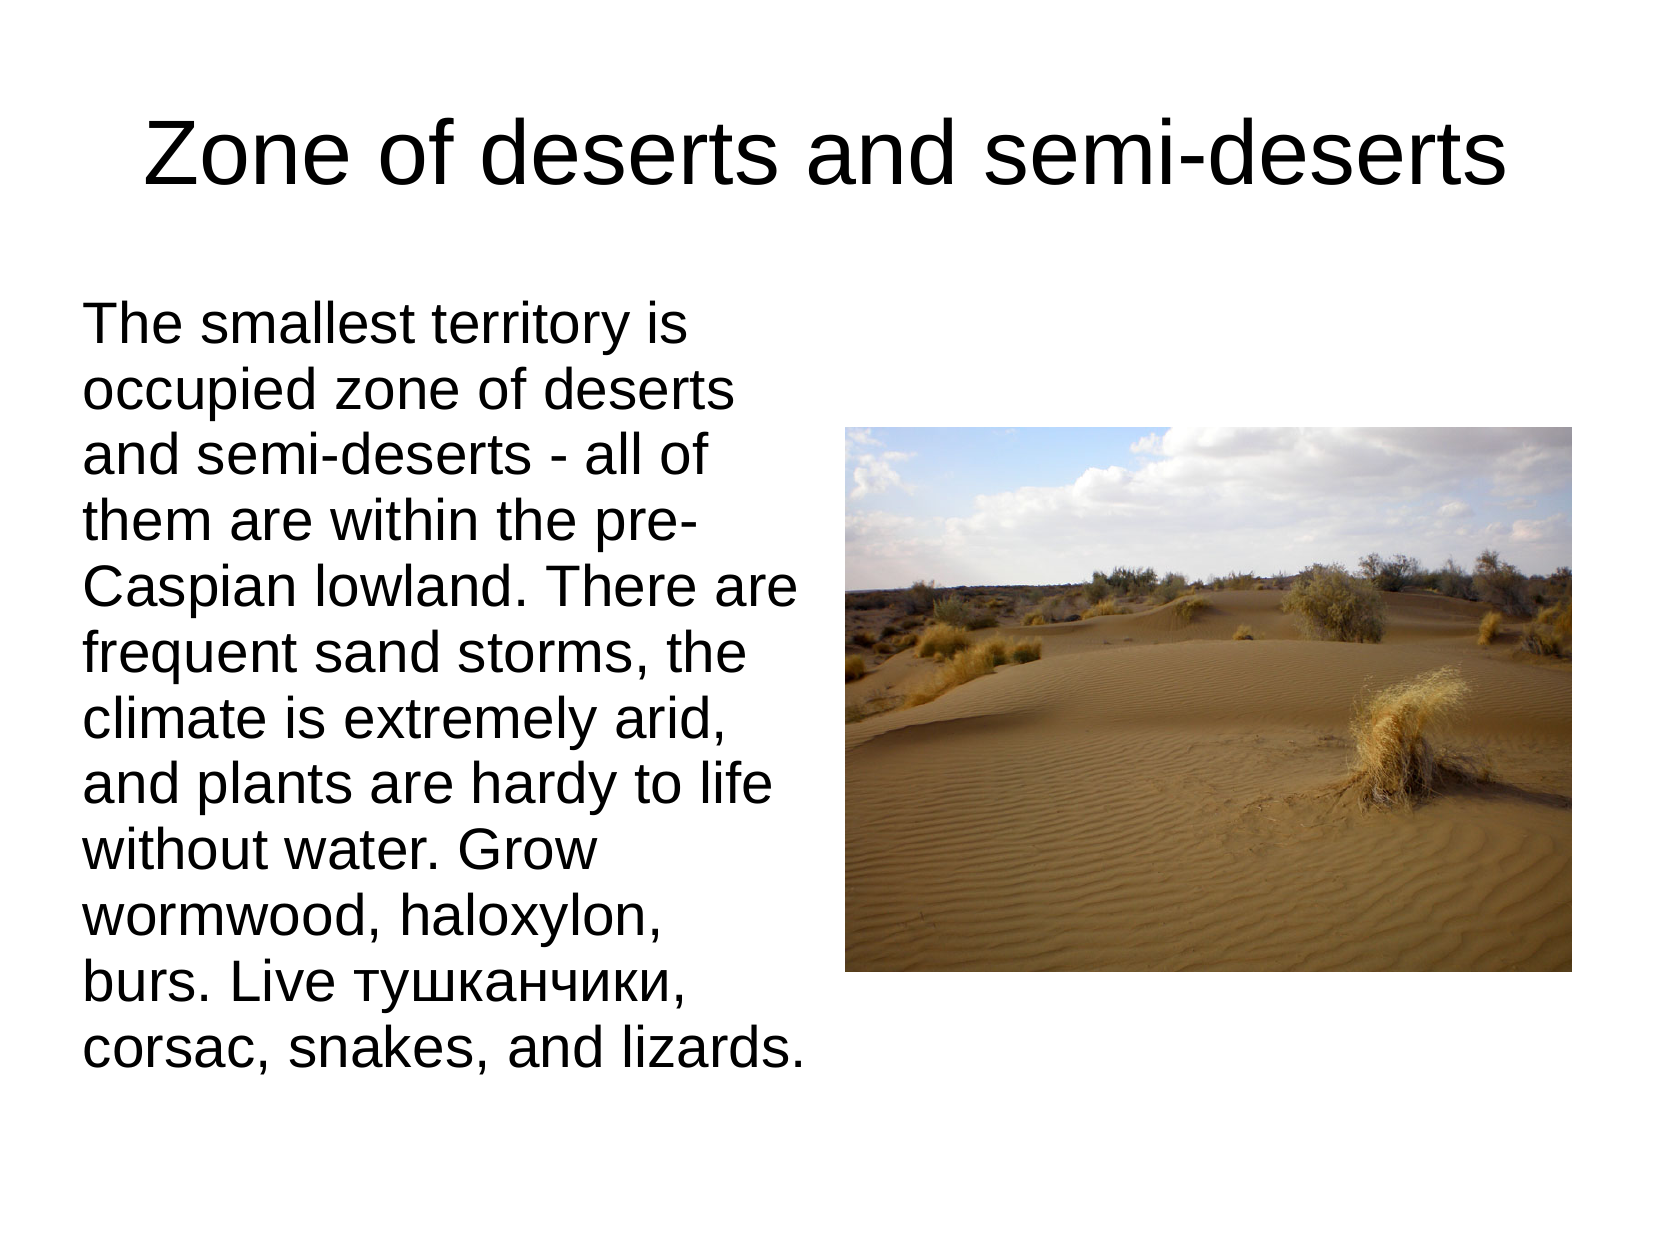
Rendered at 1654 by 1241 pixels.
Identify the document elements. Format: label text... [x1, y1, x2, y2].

title Zone of deserts and semi-deserts [82, 56, 1571, 250]
picture [845, 427, 1572, 972]
list The smallest territory is occupied zone of deserts and semi-deserts - all of them are within the pre-Caspian lowland. There are frequent sand storms, the climate is extremely arid, and plants are hardy to life without water. Grow wormwood, haloxylon, burs. Live тушканчики, corsac, snakes, and lizards. [82, 290, 809, 1109]
